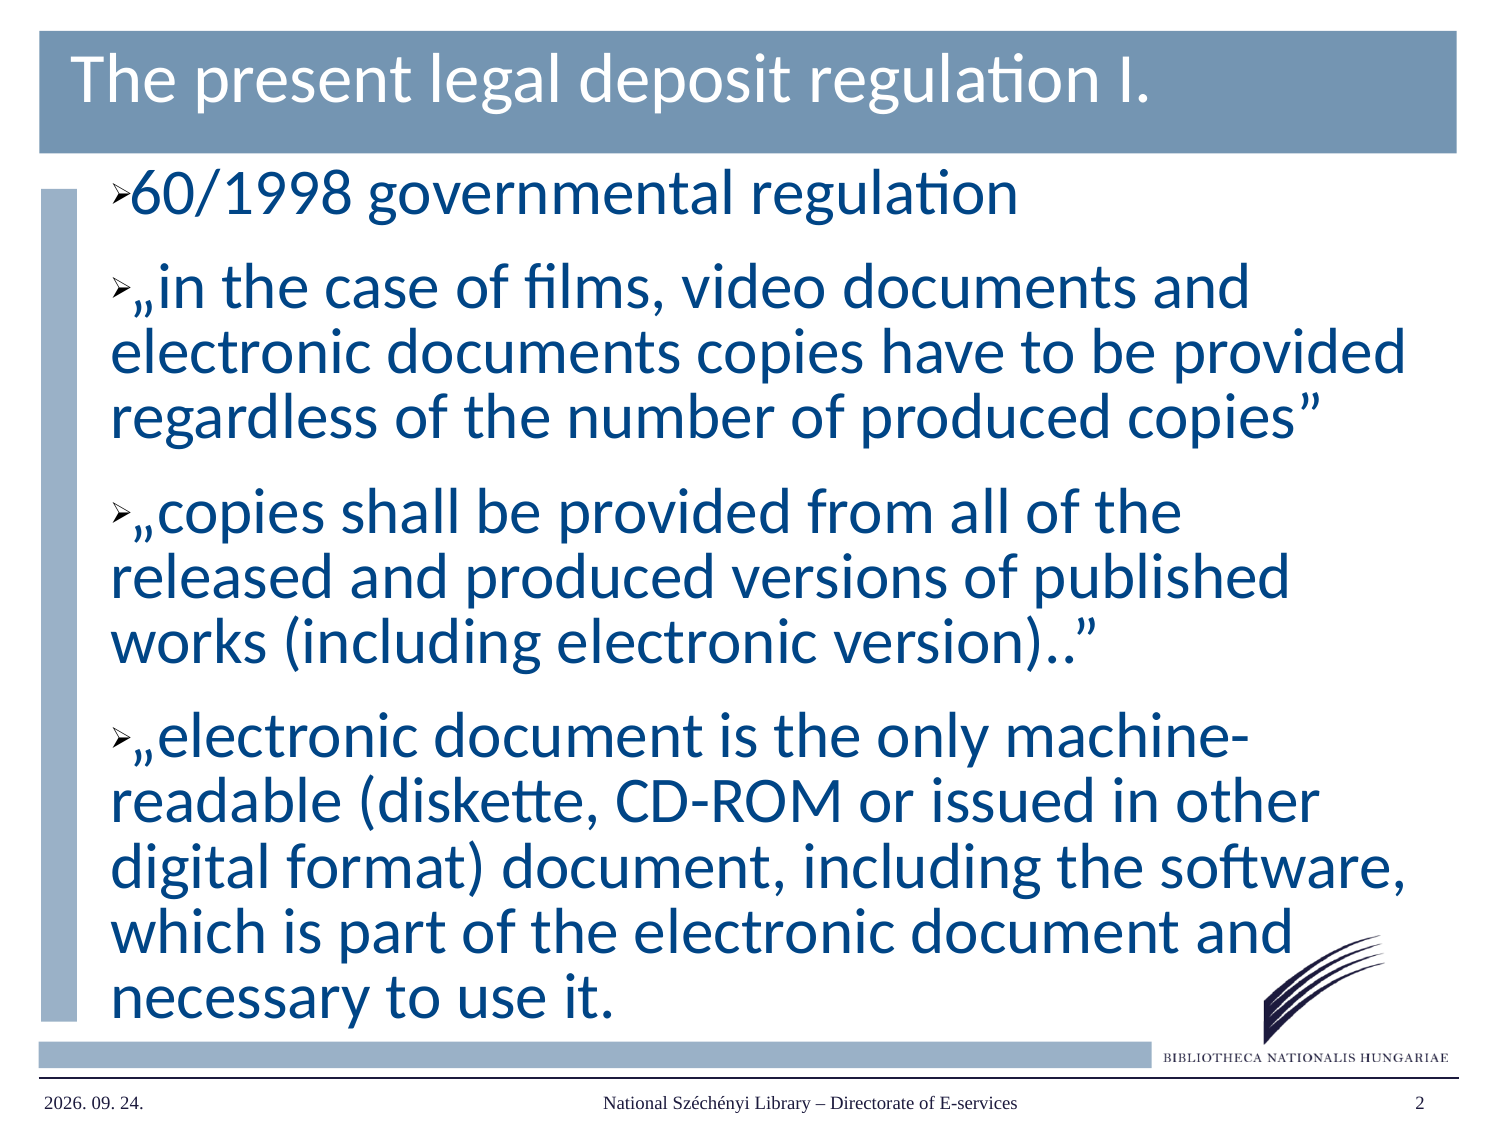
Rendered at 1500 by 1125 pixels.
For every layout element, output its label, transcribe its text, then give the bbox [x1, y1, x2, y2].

list 60/1998 governmental regulation „in the case of films, video documents and electronic documents copies have to be provided regardless of the number of produced copies” „copies shall be provided from all of the released and produced versions of published works (including electronic version)..” „electronic document is the only machine-readable (diskette, CD-ROM or issued in other digital format) document, including the software, which is part of the electronic document and necessary to use it. [94, 165, 1415, 1052]
title The present legal deposit regulation I. [70, 23, 1500, 147]
picture [1163, 935, 1448, 1062]
